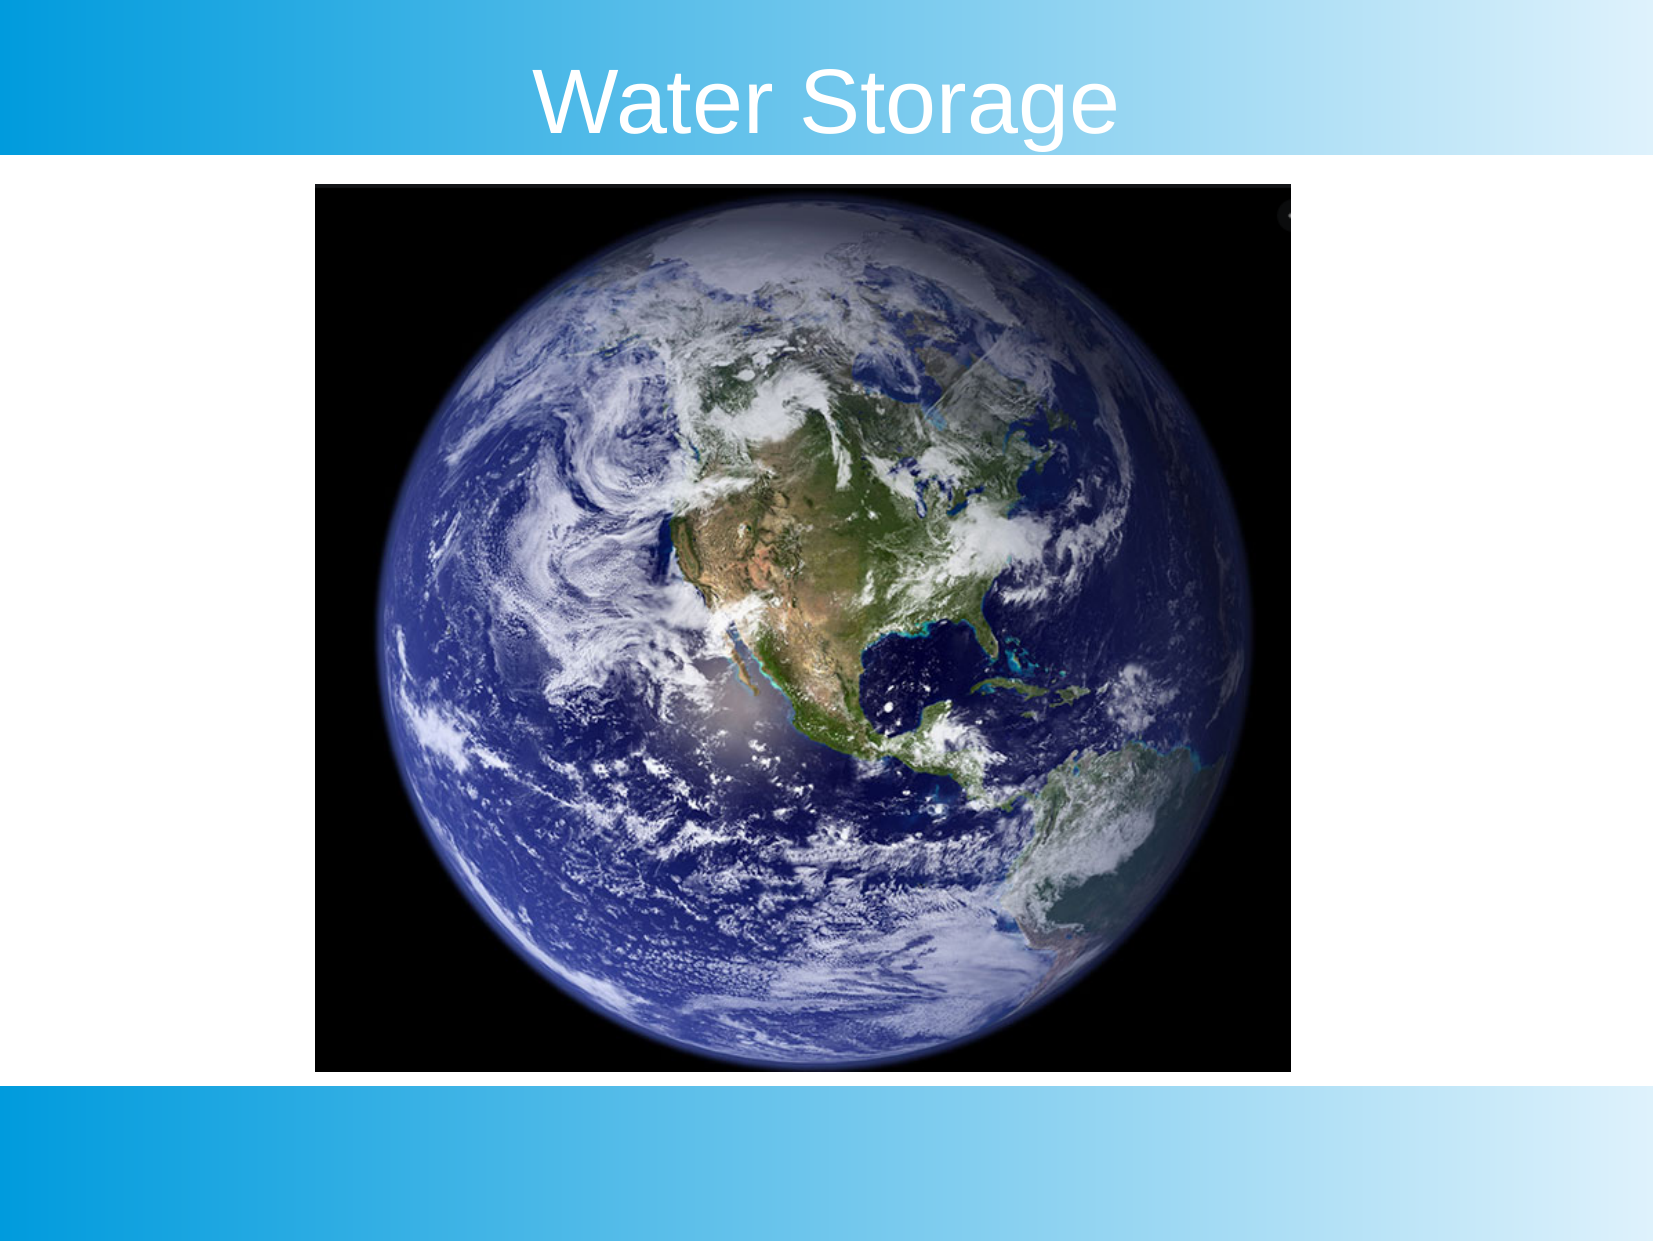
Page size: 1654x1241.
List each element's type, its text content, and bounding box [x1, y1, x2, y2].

title Water Storage [82, 49, 1571, 155]
picture [315, 184, 1291, 1072]
